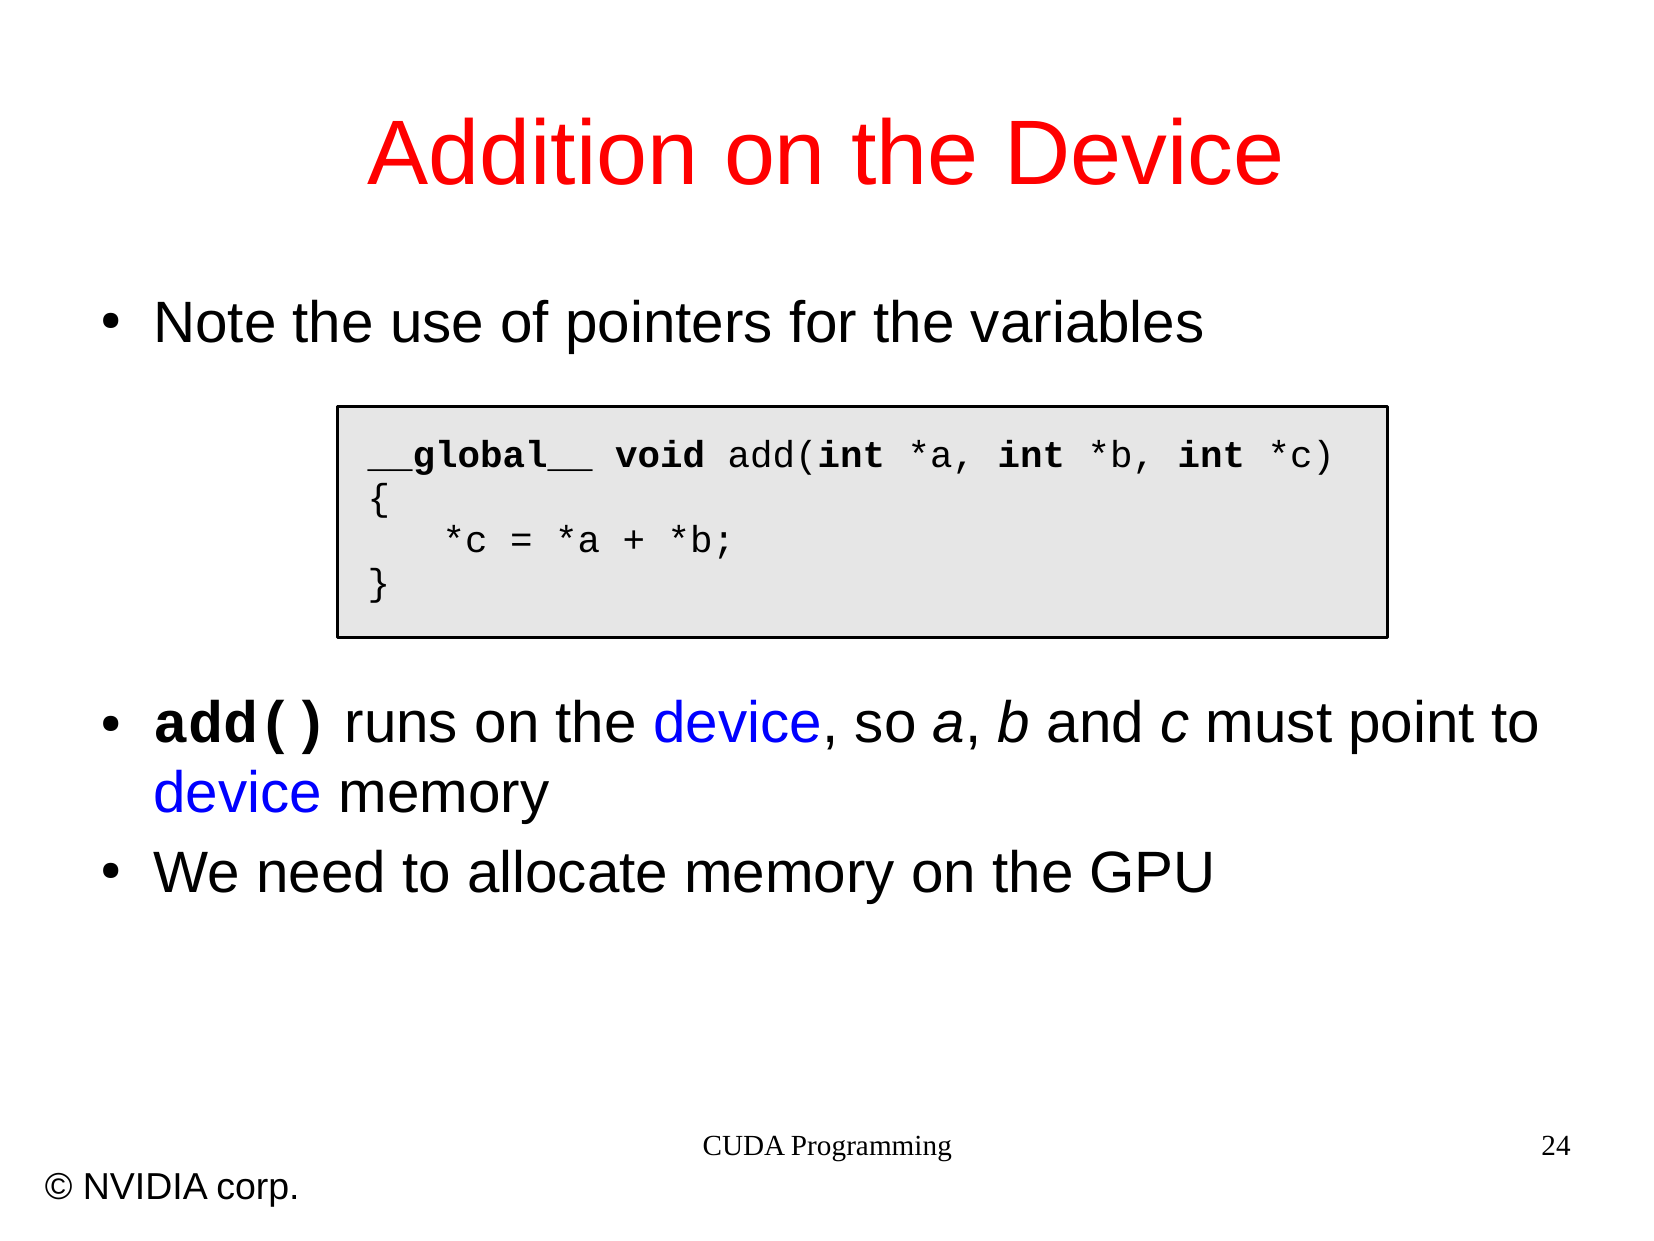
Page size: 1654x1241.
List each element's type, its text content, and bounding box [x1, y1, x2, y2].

list Note the use of pointers for the variables add() runs on the device, so a, b and c must point to device memory We need to allocate memory on the GPU [82, 290, 1571, 1109]
text_box © NVIDIA corp. [30, 1158, 331, 1216]
text_box __global__ void add(int *a, int *b, int *c) { *c = *a + *b; } [337, 406, 1388, 638]
title Addition on the Device [82, 49, 1571, 257]
